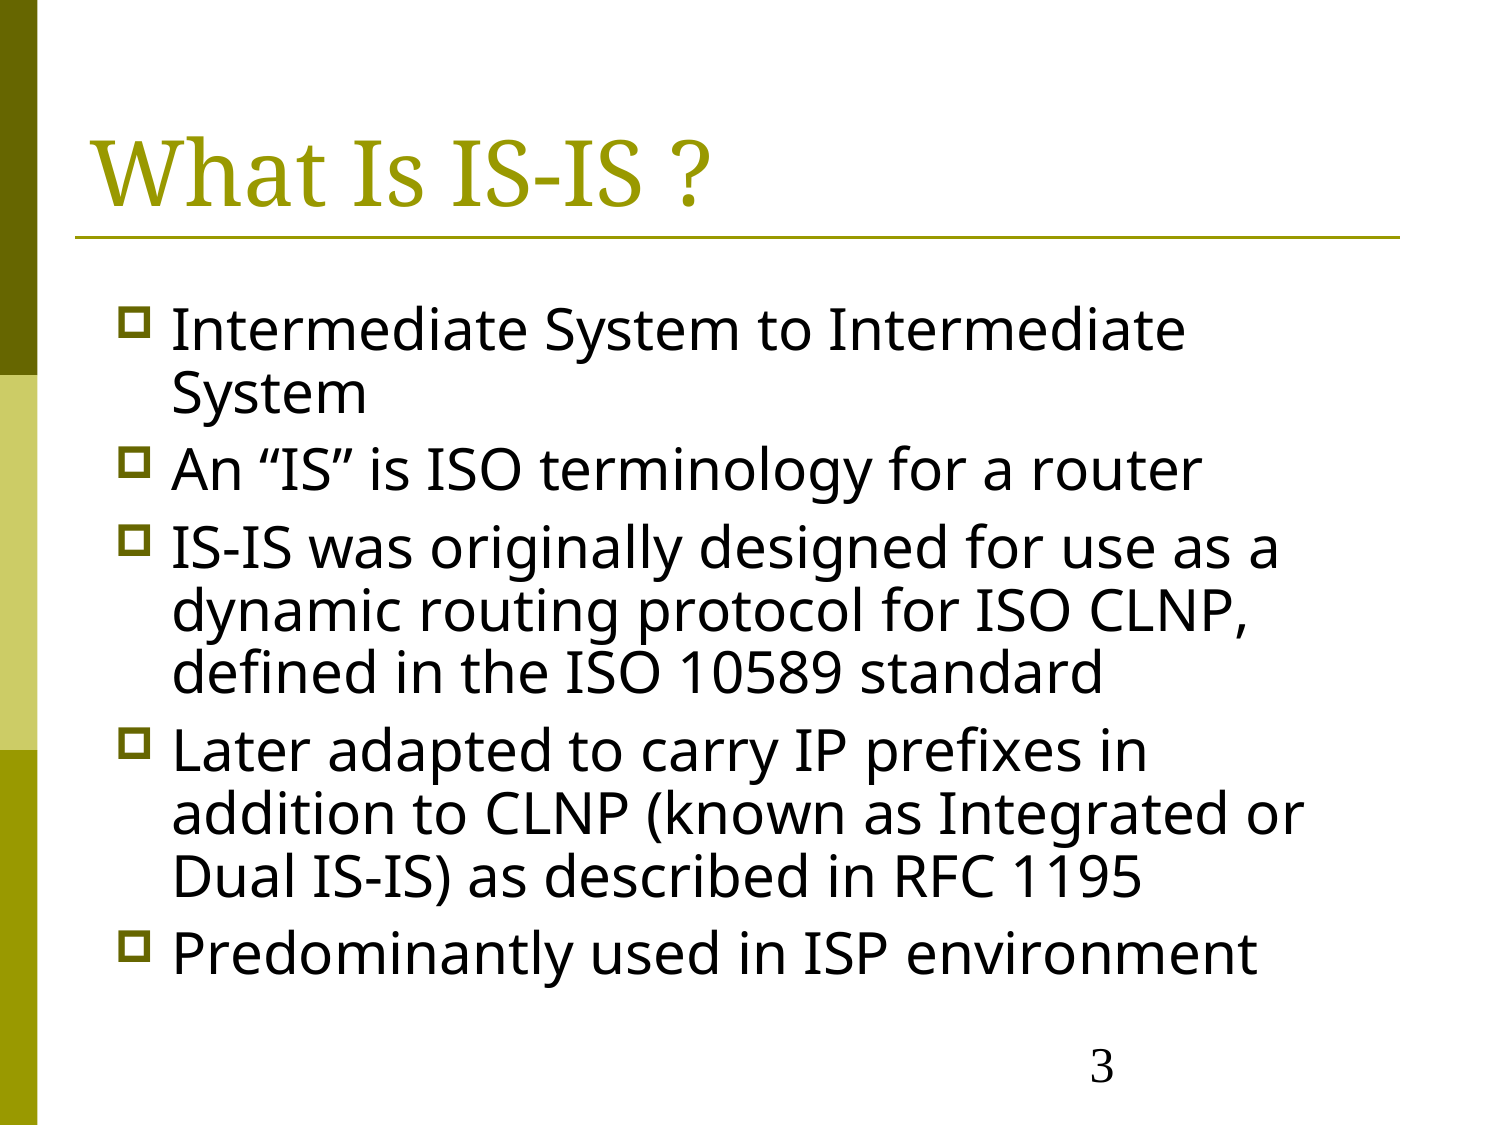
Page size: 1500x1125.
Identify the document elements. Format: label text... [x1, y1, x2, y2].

list Intermediate System to Intermediate System An “IS” is ISO terminology for a router IS-IS was originally designed for use as a dynamic routing protocol for ISO CLNP, defined in the ISO 10589 standard Later adapted to carry IP prefixes in addition to CLNP (known as Integrated or Dual IS-IS) as described in RFC 1195 Predominantly used in ISP environment [99, 292, 1403, 1038]
title What Is IS-IS ? [75, 45, 1426, 233]
